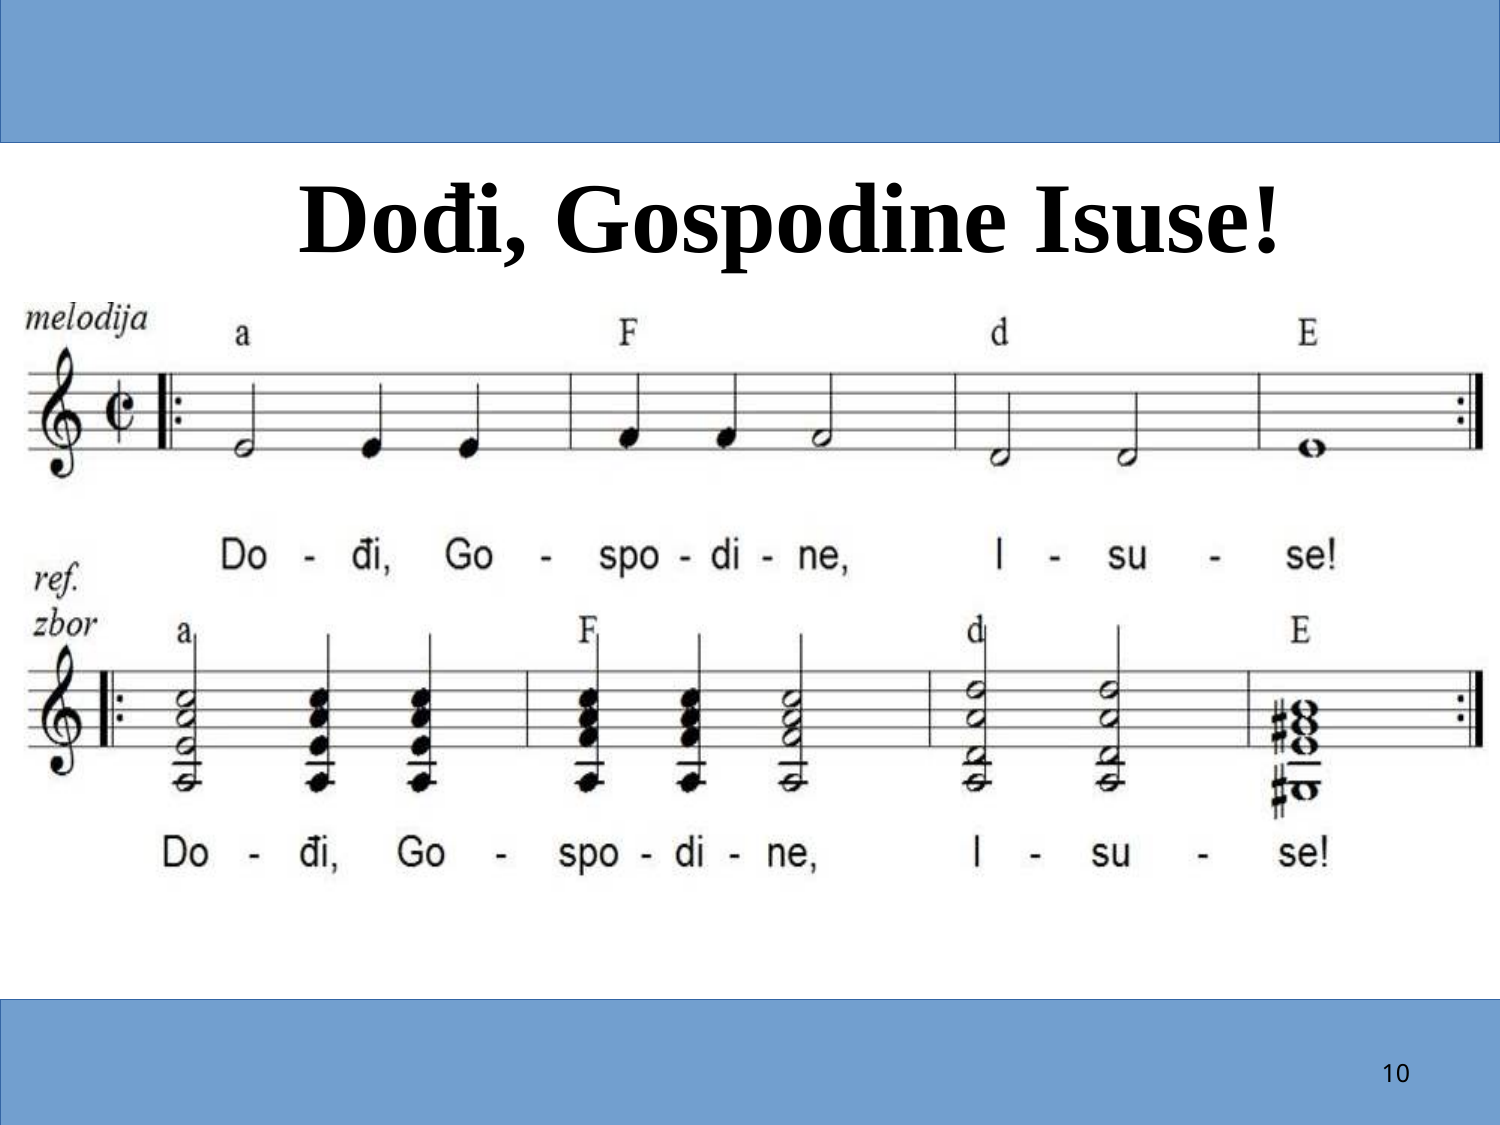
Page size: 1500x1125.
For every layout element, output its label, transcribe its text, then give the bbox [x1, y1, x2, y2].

picture [0, 302, 1500, 902]
text_box <number> [1074, 1024, 1426, 1100]
text_box Dođi, Gospodine Isuse! [230, 147, 1353, 278]
